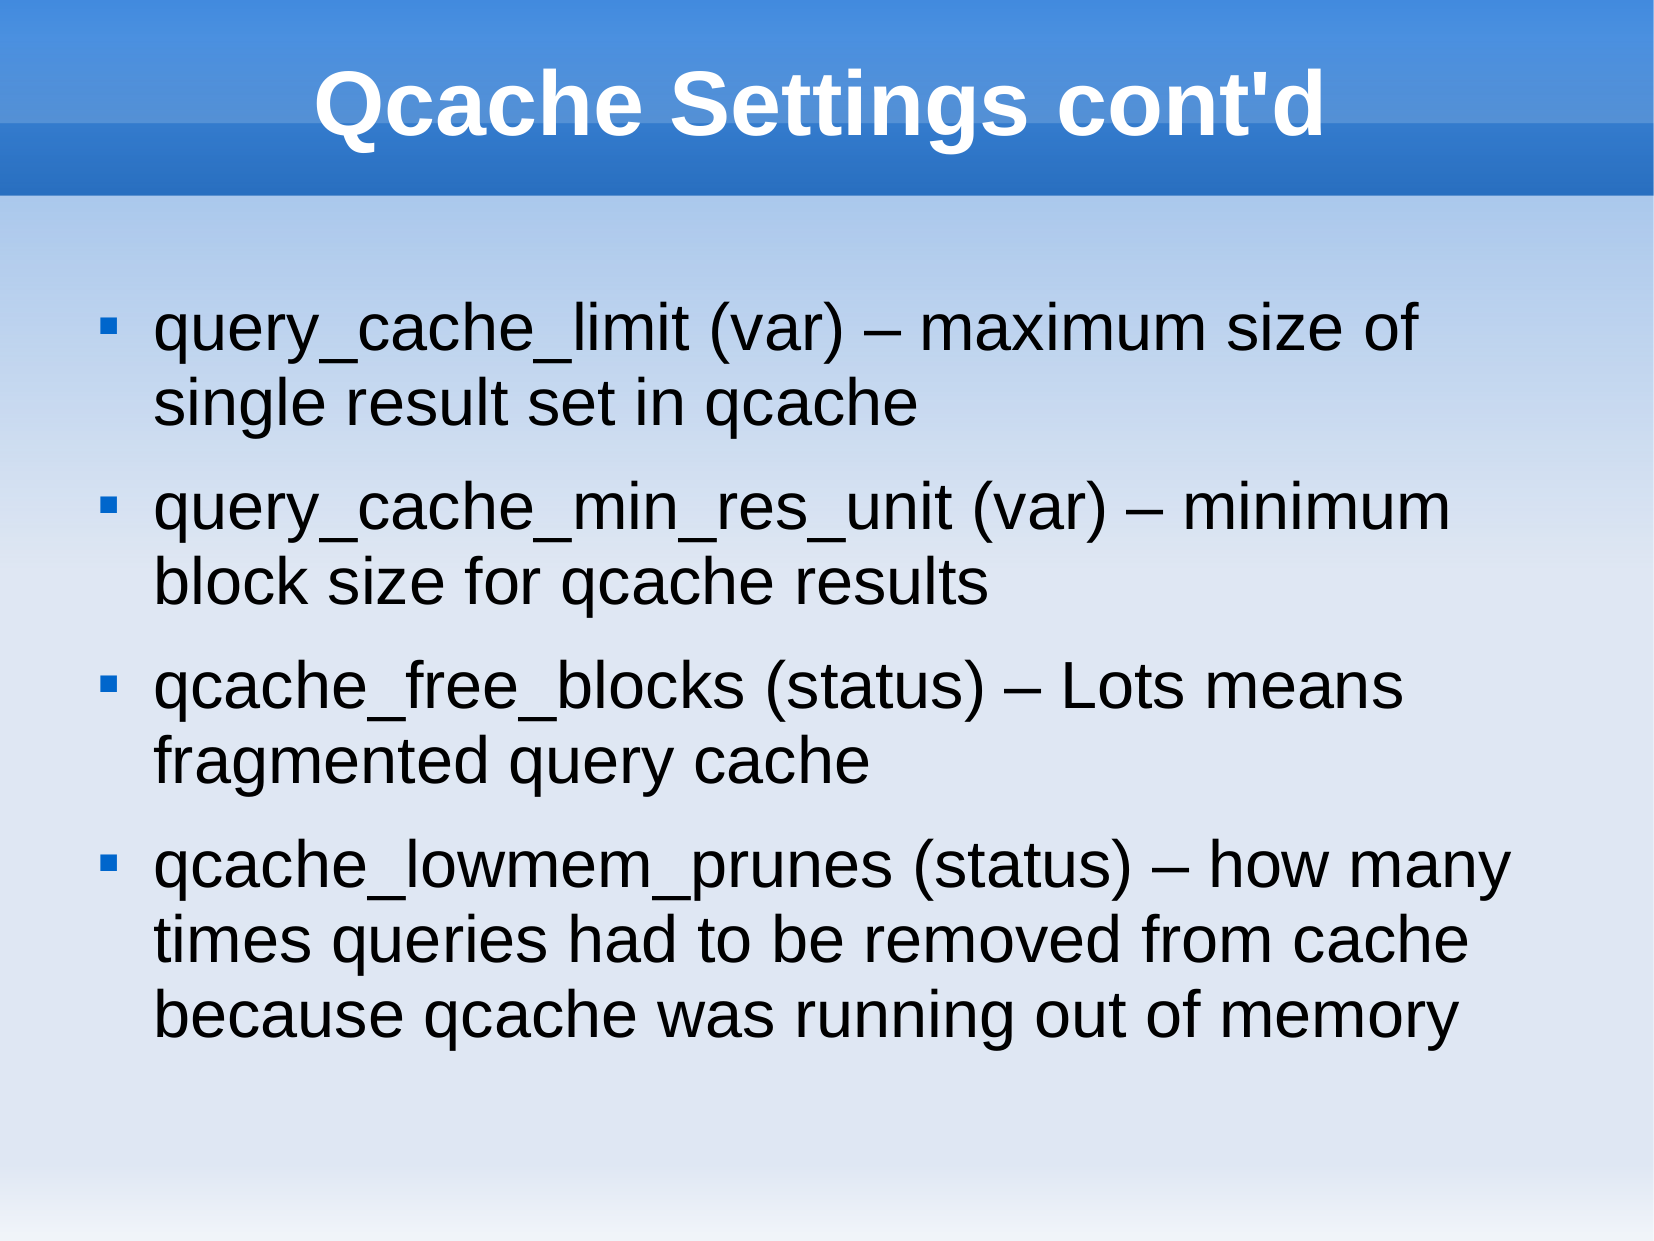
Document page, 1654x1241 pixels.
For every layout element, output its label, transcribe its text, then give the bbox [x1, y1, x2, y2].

list query_cache_limit (var) – maximum size of single result set in qcache query_cache_min_res_unit (var) – minimum block size for qcache results qcache_free_blocks (status) – Lots means fragmented query cache qcache_lowmem_prunes (status) – how many times queries had to be removed from cache because qcache was running out of memory [82, 290, 1571, 1094]
picture [0, 0, 1654, 1241]
title Qcache Settings cont'd [76, 0, 1565, 208]
